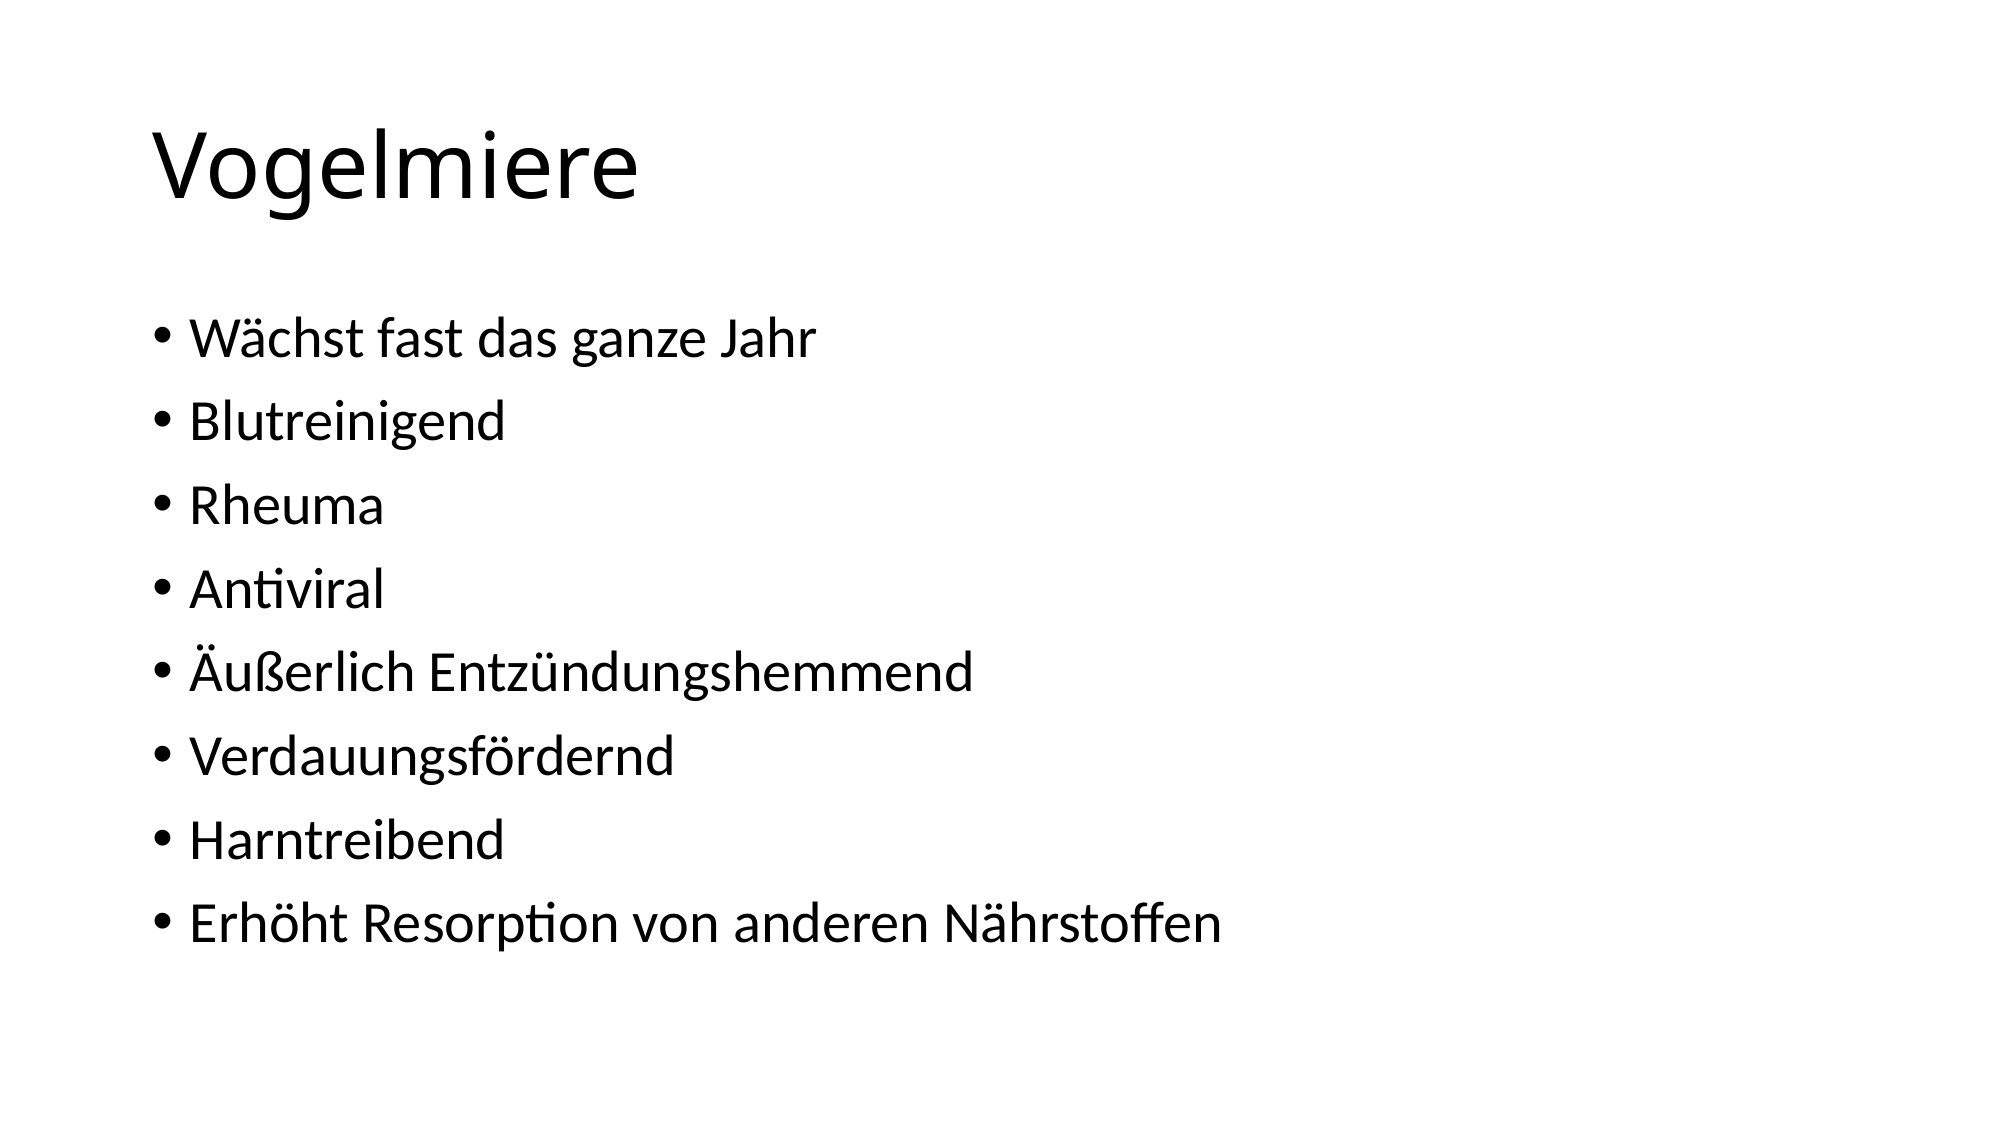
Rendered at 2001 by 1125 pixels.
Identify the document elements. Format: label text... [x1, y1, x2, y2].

title Vogelmiere [137, 59, 1863, 278]
list Wächst fast das ganze Jahr Blutreinigend Rheuma Antiviral Äußerlich Entzündungshemmend Verdauungsfördernd Harntreibend Erhöht Resorption von anderen Nährstoffen [137, 299, 1863, 1014]
